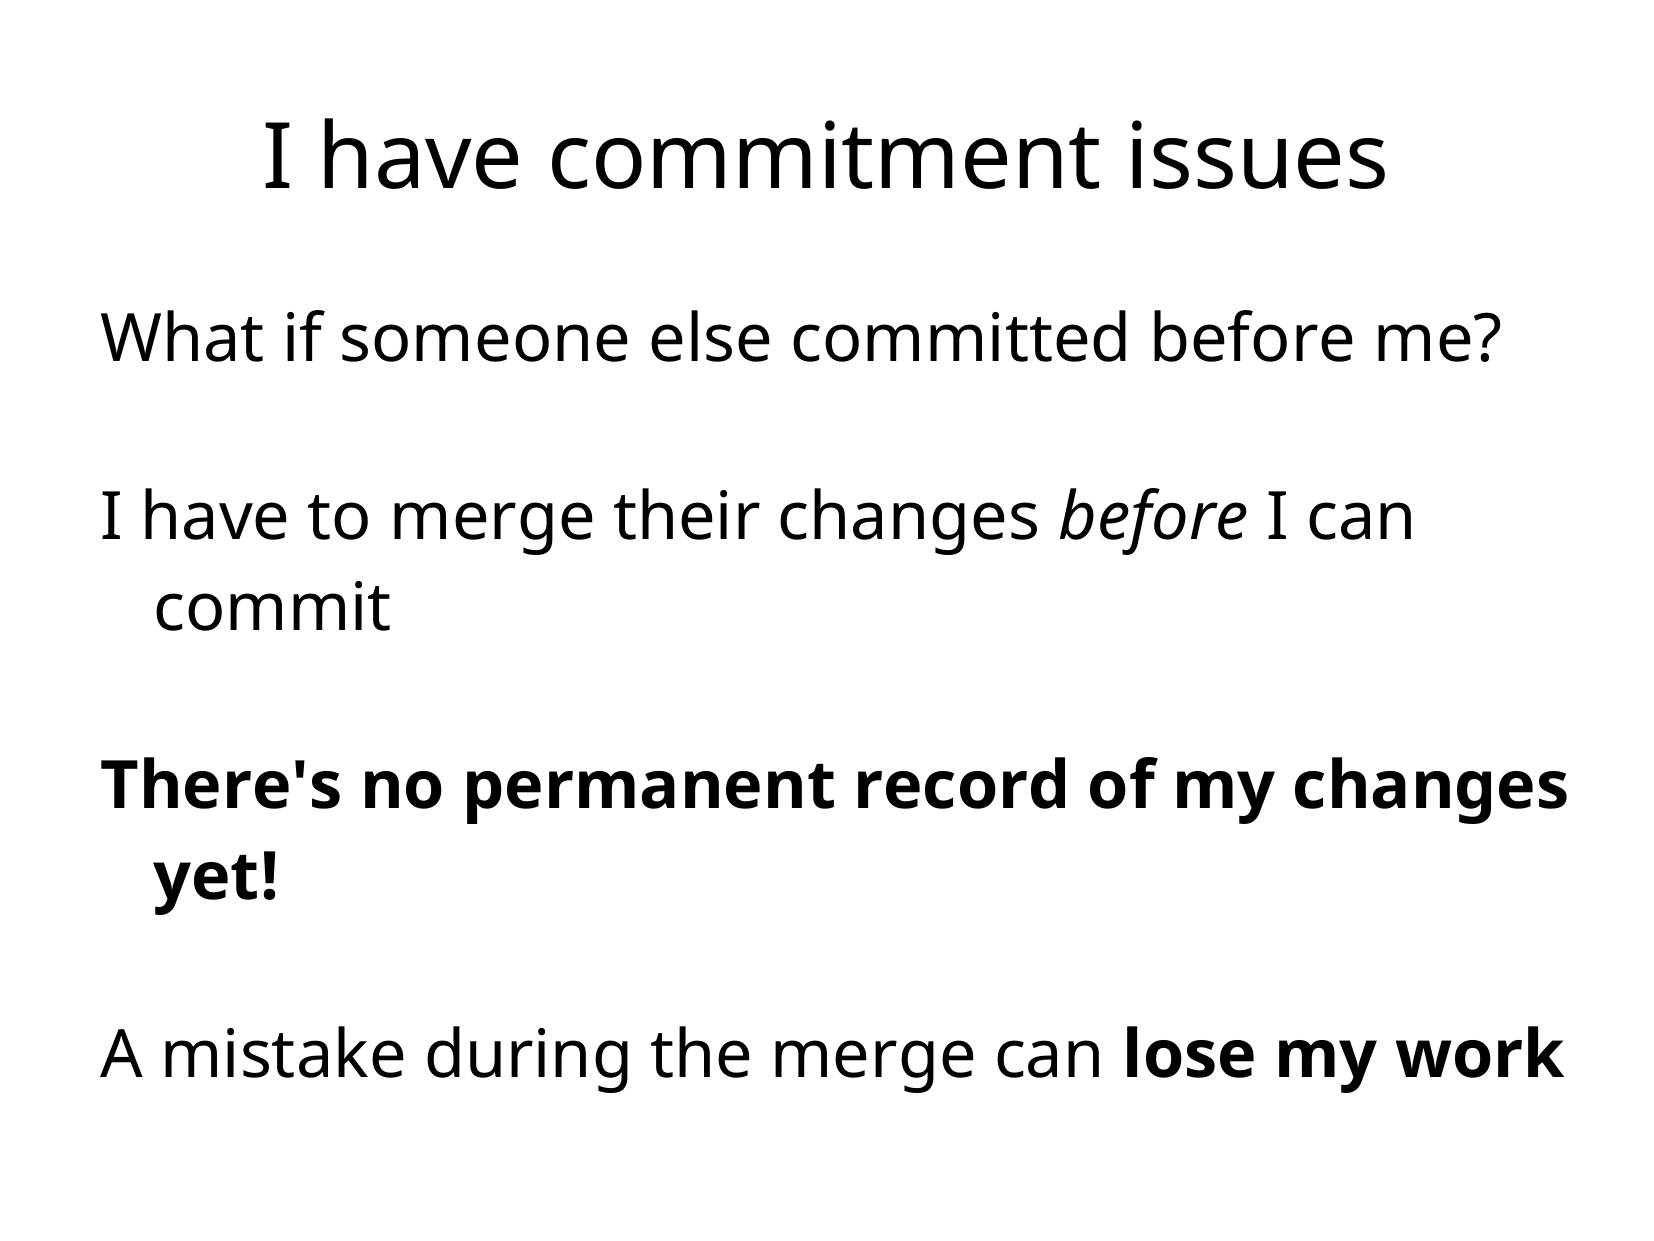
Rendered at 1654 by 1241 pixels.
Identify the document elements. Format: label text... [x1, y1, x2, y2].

list What if someone else committed before me? I have to merge their changes before I can commit There's no permanent record of my changes yet! A mistake during the merge can lose my work [82, 290, 1571, 1109]
title I have commitment issues [82, 49, 1571, 257]
